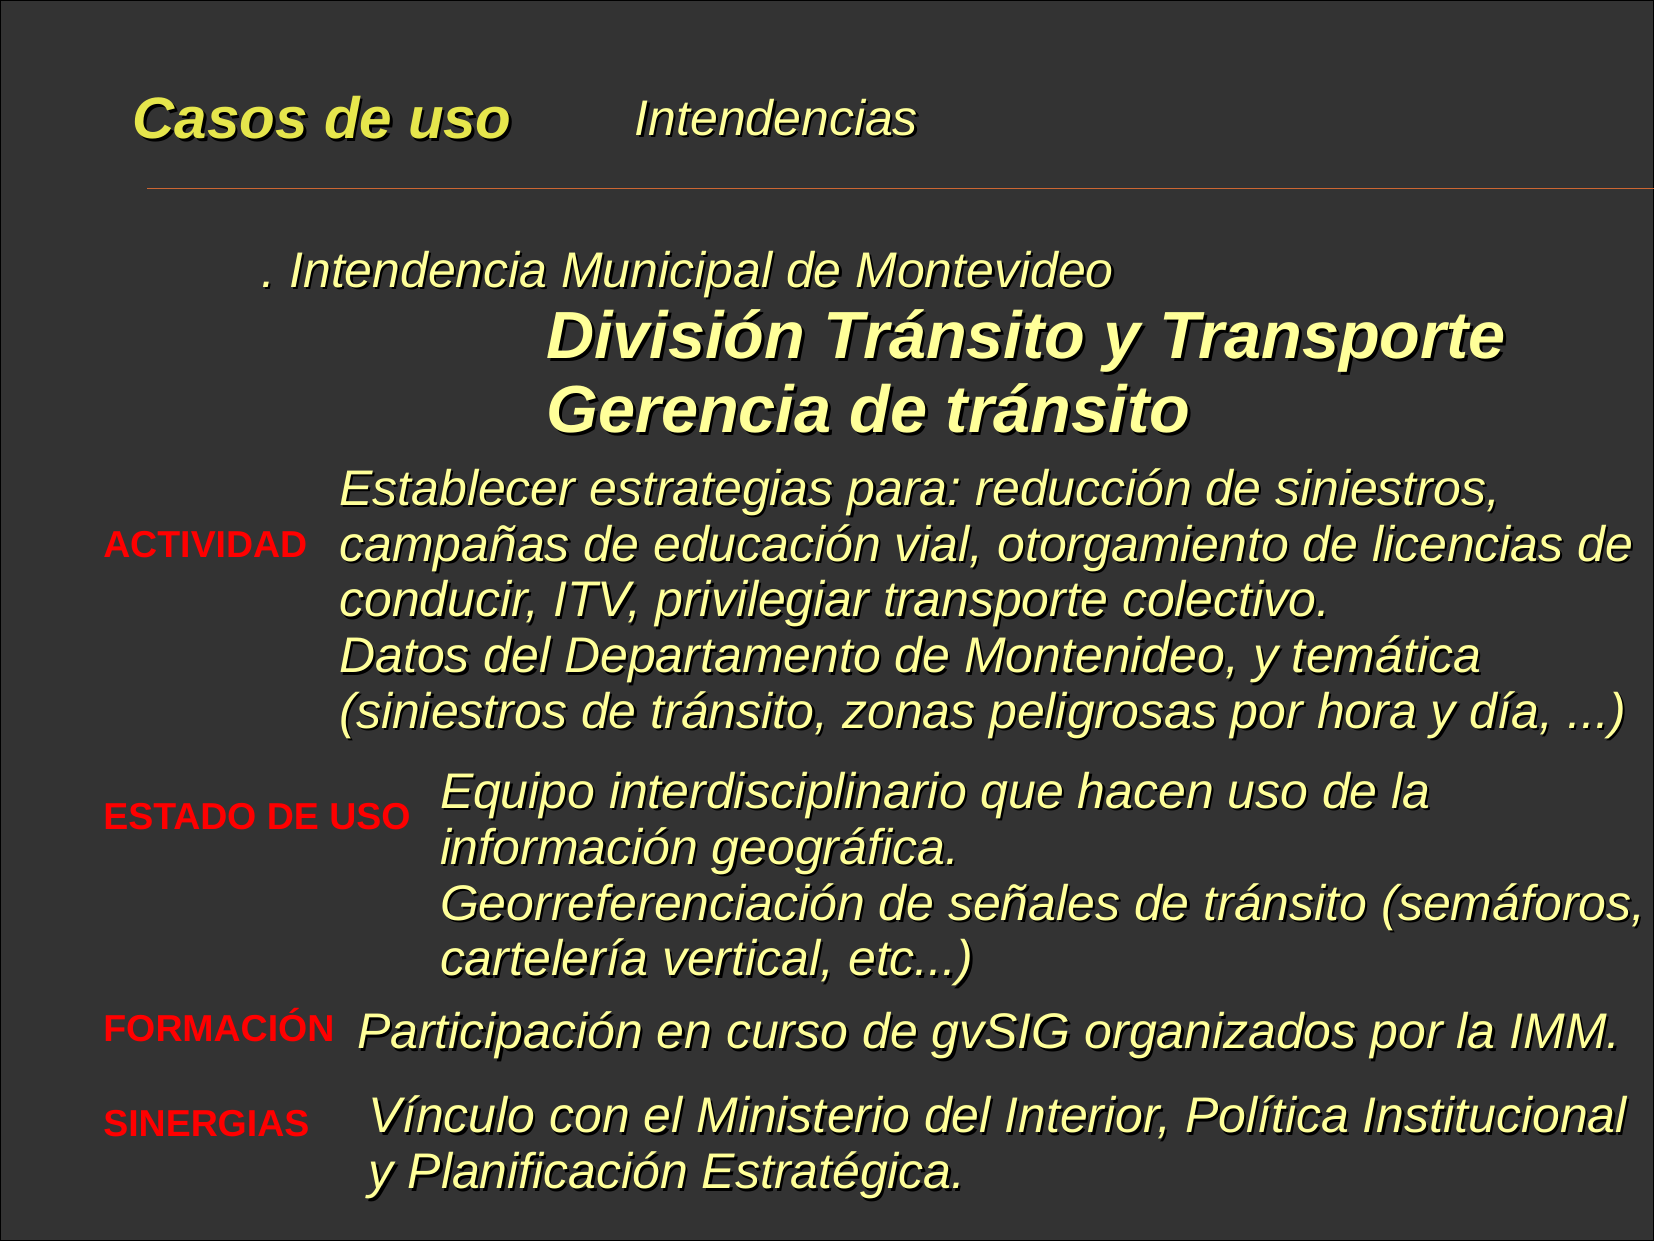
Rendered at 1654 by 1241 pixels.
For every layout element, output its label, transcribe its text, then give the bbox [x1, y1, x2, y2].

text_box Participación en curso de gvSIG organizados por la IMM. [342, 996, 1648, 1067]
text_box ESTADO DE USO [88, 787, 425, 845]
text_box [0, 0, 1654, 1241]
text_box Vínculo con el Ministerio del Interior, Política Institucional y Planificación Estratégica. [354, 1080, 1654, 1207]
text_box Casos de uso [118, 78, 1536, 169]
text_box Intendencias [619, 82, 1447, 154]
text_box FORMACIÓN [88, 1000, 342, 1058]
text_box Establecer estrategias para: reducción de siniestros, campañas de educación vial, otorgamiento de licencias de conducir, ITV, privilegiar transporte colectivo. Datos del Departamento de Montenideo, y temática (siniestros de tránsito, zonas peligrosas por hora y día, ...) [324, 452, 1654, 747]
text_box SINERGIAS [88, 1094, 354, 1152]
text_box ACTIVIDAD [88, 516, 324, 573]
text_box . Intendencia Municipal de Montevideo División Tránsito y Transporte Gerencia de tránsito [236, 234, 1625, 455]
text_box Equipo interdisciplinario que hacen uso de la información geográfica. Georreferenciación de señales de tránsito (semáforos, cartelería vertical, etc...) [425, 755, 1654, 994]
